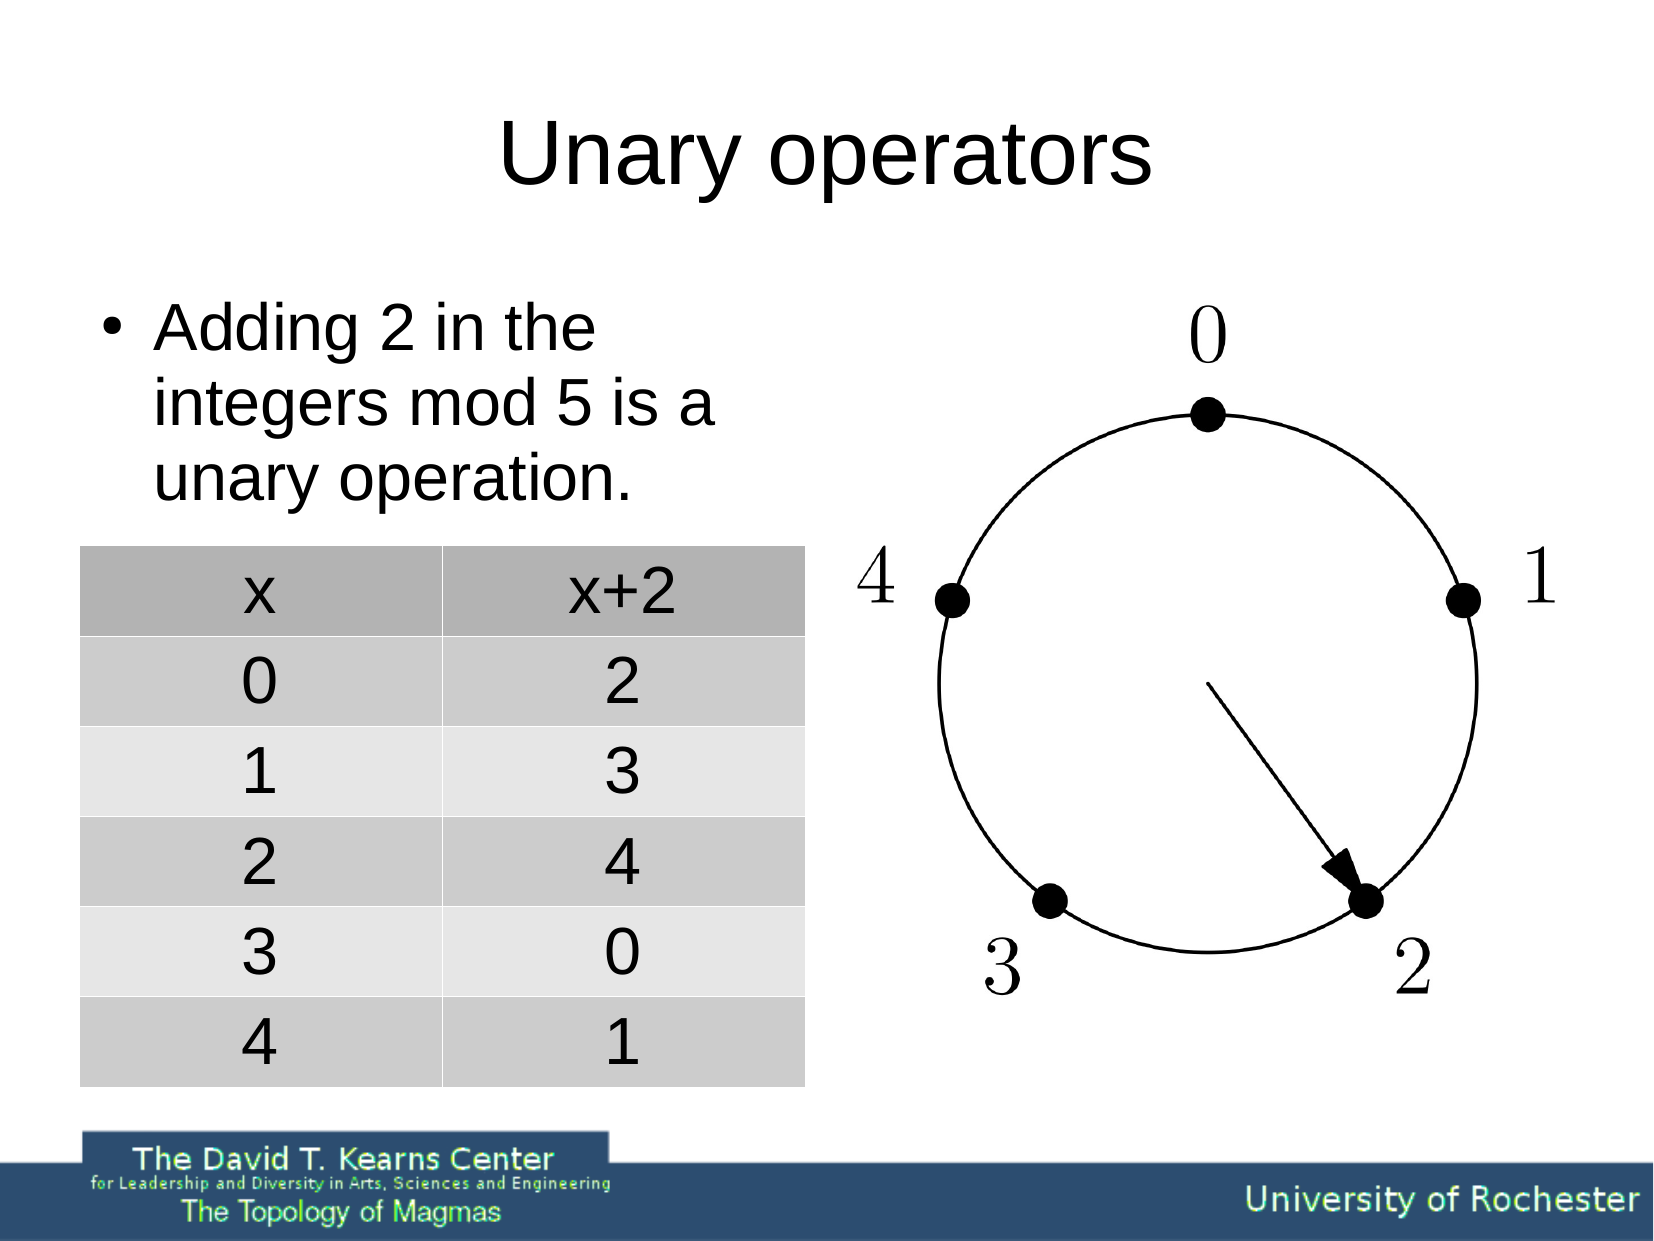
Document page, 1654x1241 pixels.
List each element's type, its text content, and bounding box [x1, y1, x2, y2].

table_cell 3 [443, 727, 805, 816]
table_cell 4 [443, 817, 805, 906]
table_cell 3 [80, 907, 442, 996]
table_cell 0 [443, 907, 805, 996]
title Unary operators [82, 49, 1571, 257]
table_header x [80, 546, 442, 636]
table_cell 2 [443, 637, 805, 726]
table_cell 1 [443, 997, 805, 1087]
picture [0, 0, 1654, 1241]
table_cell 4 [80, 997, 442, 1087]
table_header x+2 [443, 546, 805, 636]
table_cell 1 [80, 727, 442, 816]
table_cell 2 [80, 817, 442, 906]
list Adding 2 in the integers mod 5 is a unary operation. [82, 290, 809, 634]
table_cell 0 [80, 637, 442, 726]
